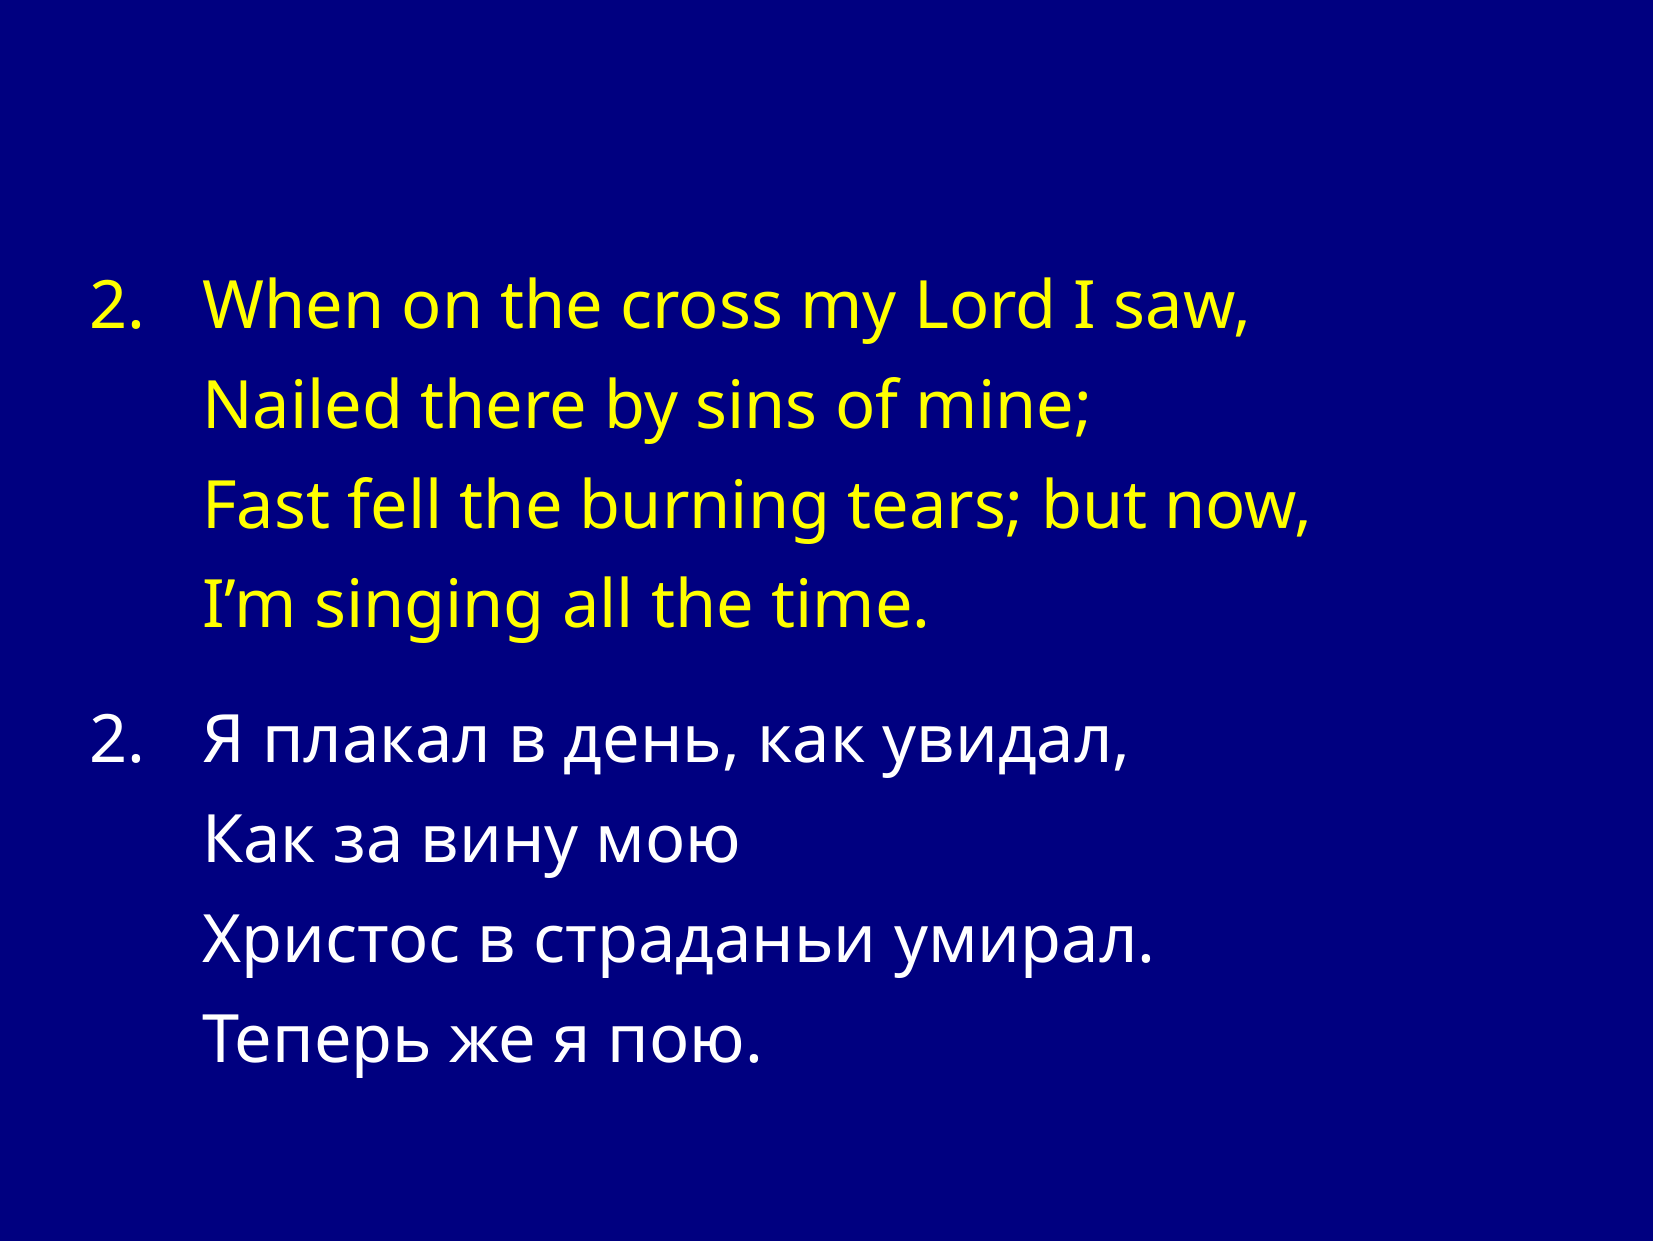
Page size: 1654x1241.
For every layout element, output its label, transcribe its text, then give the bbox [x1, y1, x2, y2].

text_box 2. When on the cross my Lord I saw, Nailed there by sins of mine; Fast fell the burning tears; but now, I’m singing all the time. [75, 150, 1576, 638]
text_box 2. Я плакал в день, как увидал, Как за вину мою Христос в страданьи умирал. Теперь же я пою. [75, 675, 1576, 1163]
